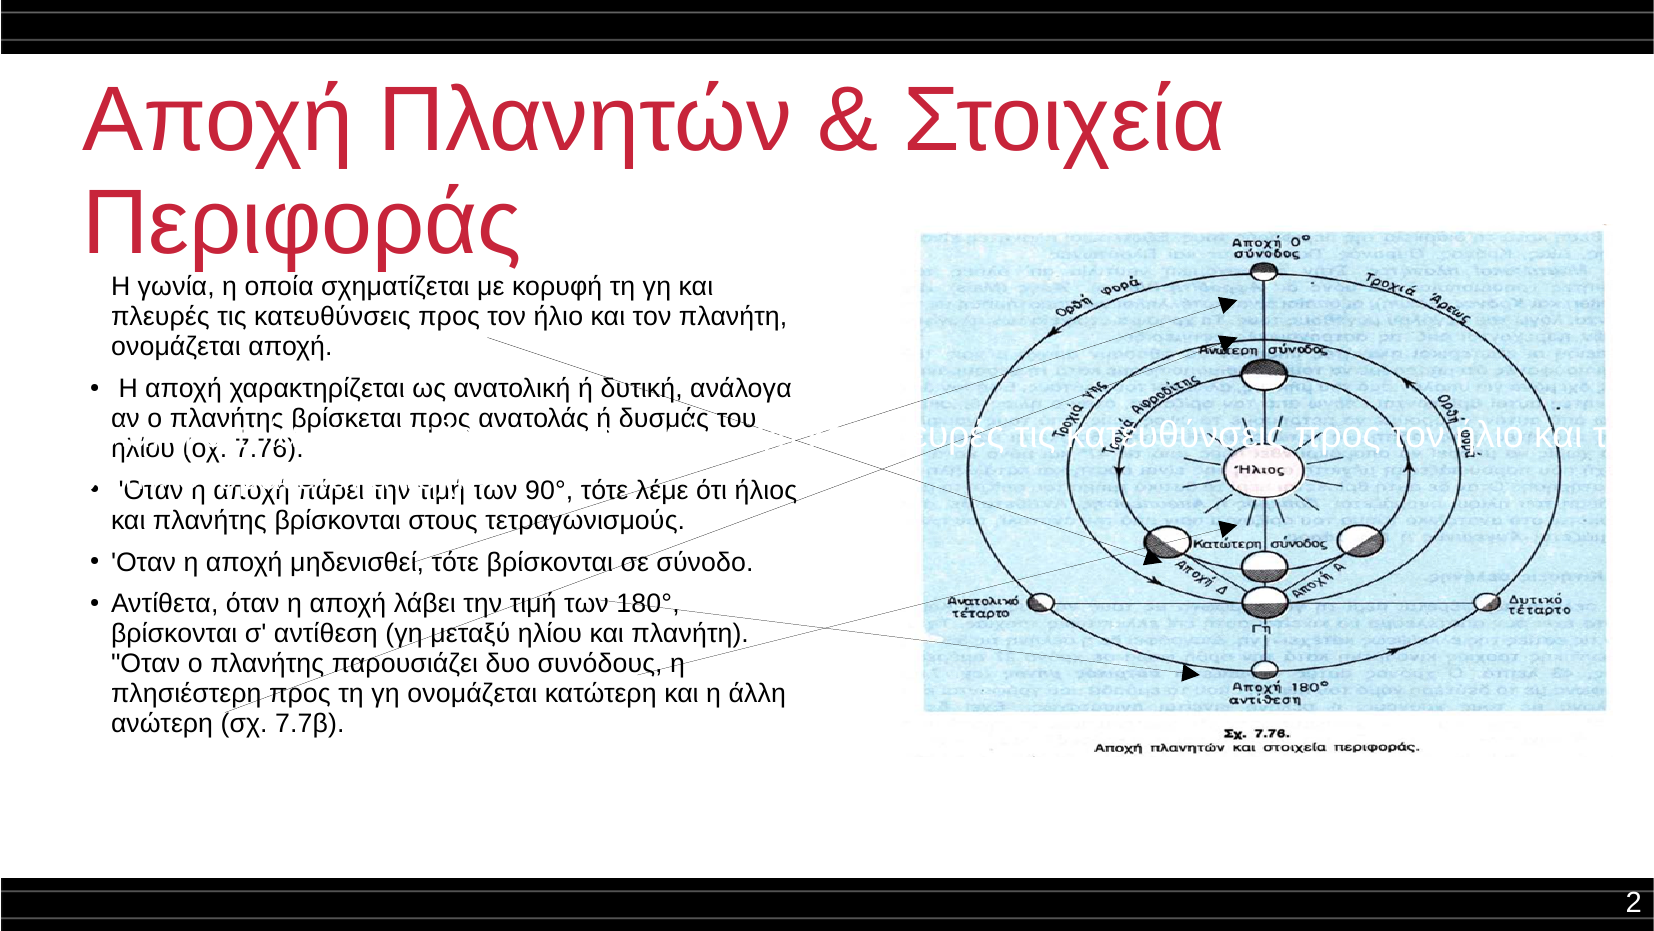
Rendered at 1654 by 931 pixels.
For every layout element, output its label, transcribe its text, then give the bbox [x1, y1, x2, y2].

text_box Η γωνία, η οποία σχηματίζεται με κορυφή τη γη και πλευρές τις κατευθύνσεις προς τον ήλιο και τον πλανήτη, ονομάζεται αποχή. [1, 406, 1654, 506]
picture [900, 506, 1613, 757]
picture [1134, 548, 1148, 556]
list Η γωνία, η οποία σχηματίζεται με κορυφή τη γη και πλευρές τις κατευθύνσεις προς τον ήλιο και τον πλανήτη, ονομάζεται αποχή. Η αποχή χαρακτηρίζεται ως ανατολική ή δυτική, ανάλογα αν ο πλανήτης βρίσκεται προς ανατολάς ή δυσμάς του ηλίου (οχ. 7.76). 'Οταν η αποχή πάρει την τιμή των 90°, τότε λέμε ότι ήλιος και πλανήτης βρίσκονται στους τετραγωνισμούς. 'Οταν η αποχή μηδενισθεί, τότε βρίσκονται σε σύνοδο. Αντίθετα, όταν η αποχή λάβει την τιμή των 180°, βρίσκονται σ' αντίθεση (γη μεταξύ ηλίου και πλανήτη). "Οταν ο πλανήτης παρουσιάζει δυο συνόδους, η πλησιέστερη προς τη γη ονομάζεται κατώτερη και η άλλη ανώτερη (σχ. 7.7β). [82, 506, 809, 758]
picture [900, 224, 1613, 406]
list Η γωνία, η οποία σχηματίζεται με κορυφή τη γη και πλευρές τις κατευθύνσεις προς τον ήλιο και τον πλανήτη, ονομάζεται αποχή. Η αποχή χαρακτηρίζεται ως ανατολική ή δυτική, ανάλογα αν ο πλανήτης βρίσκεται προς ανατολάς ή δυσμάς του ηλίου (οχ. 7.76). 'Οταν η αποχή πάρει την τιμή των 90°, τότε λέμε ότι ήλιος και πλανήτης βρίσκονται στους τετραγωνισμούς. 'Οταν η αποχή μηδενισθεί, τότε βρίσκονται σε σύνοδο. Αντίθετα, όταν η αποχή λάβει την τιμή των 180°, βρίσκονται σ' αντίθεση (γη μεταξύ ηλίου και πλανήτη). "Οταν ο πλανήτης παρουσιάζει δυο συνόδους, η πλησιέστερη προς τη γη ονομάζεται κατώτερη και η άλλη ανώτερη (σχ. 7.7β). [82, 271, 809, 406]
title Αποχή Πλανητών & Στοιχεία Περιφοράς [82, 67, 1571, 273]
picture [900, 506, 1127, 609]
picture [1, 878, 1654, 931]
picture [1, 0, 1654, 54]
